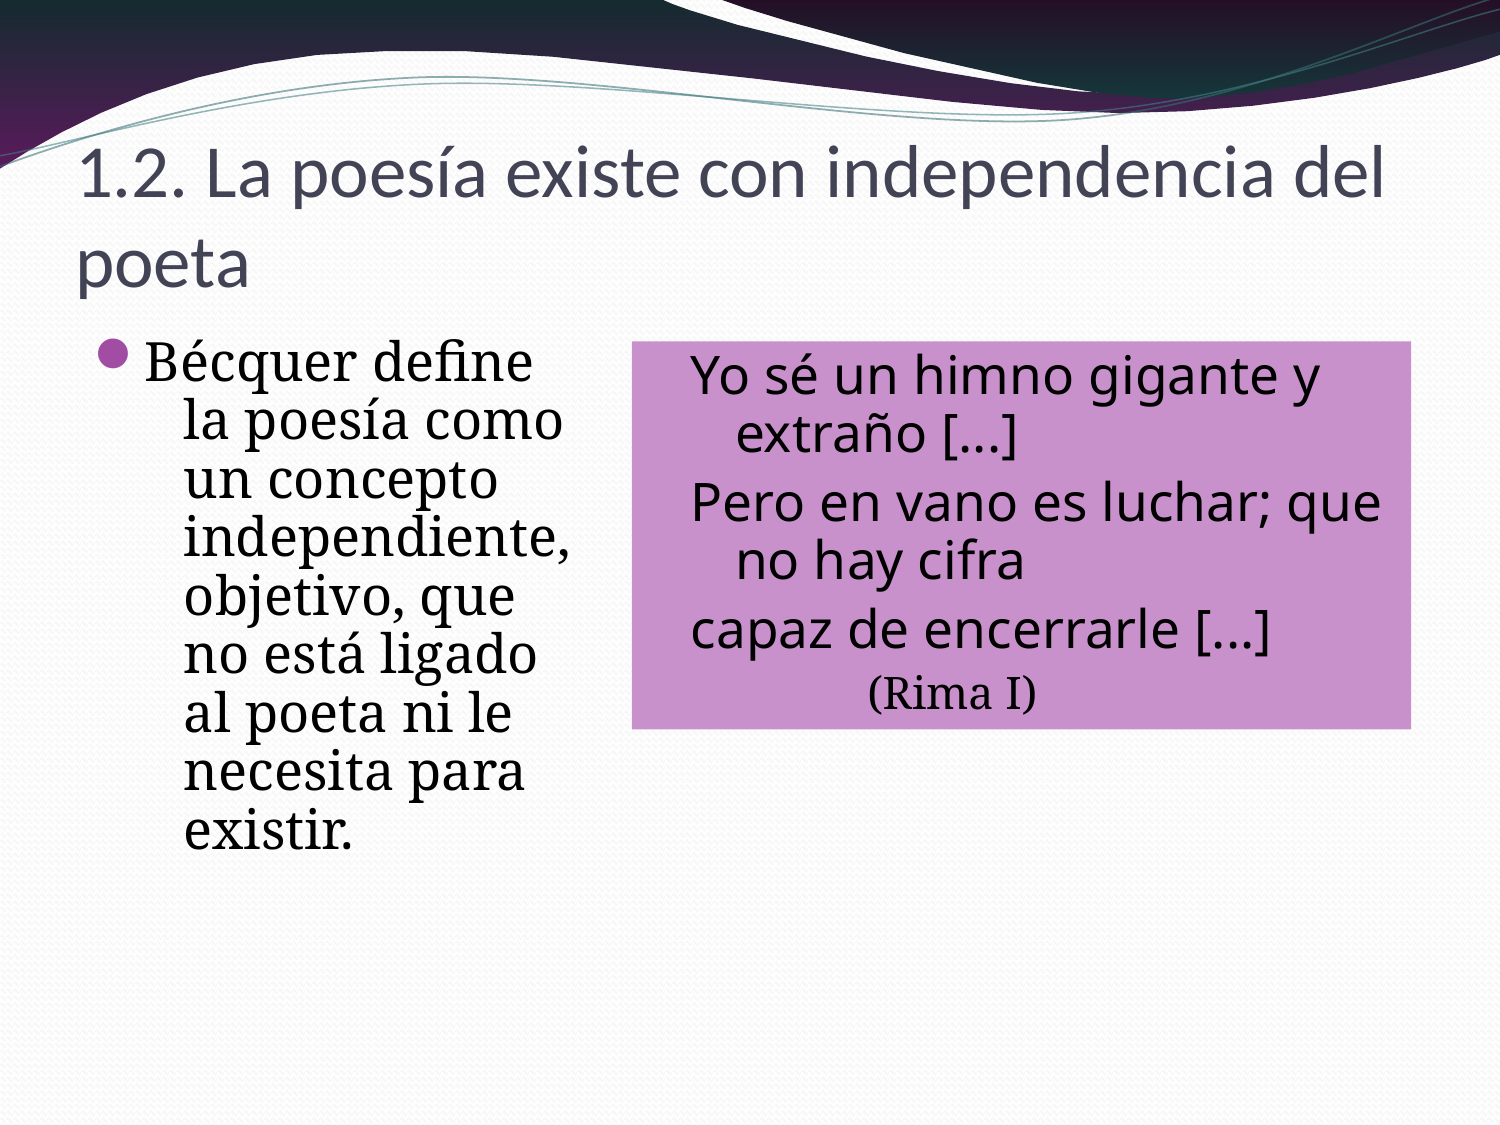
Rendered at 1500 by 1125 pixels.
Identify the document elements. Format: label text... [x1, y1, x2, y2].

list Yo sé un himno gigante y extraño [...] Pero en vano es luchar; que no hay cifra capaz de encerrarle [...] (Rima I) [631, 341, 1412, 730]
title 1.2. La poesía existe con independencia del poeta [75, 115, 1426, 304]
list Bécquer define la poesía como un concepto independiente, objetivo, que no está ligado al poeta ni le necesita para existir. [78, 326, 604, 879]
